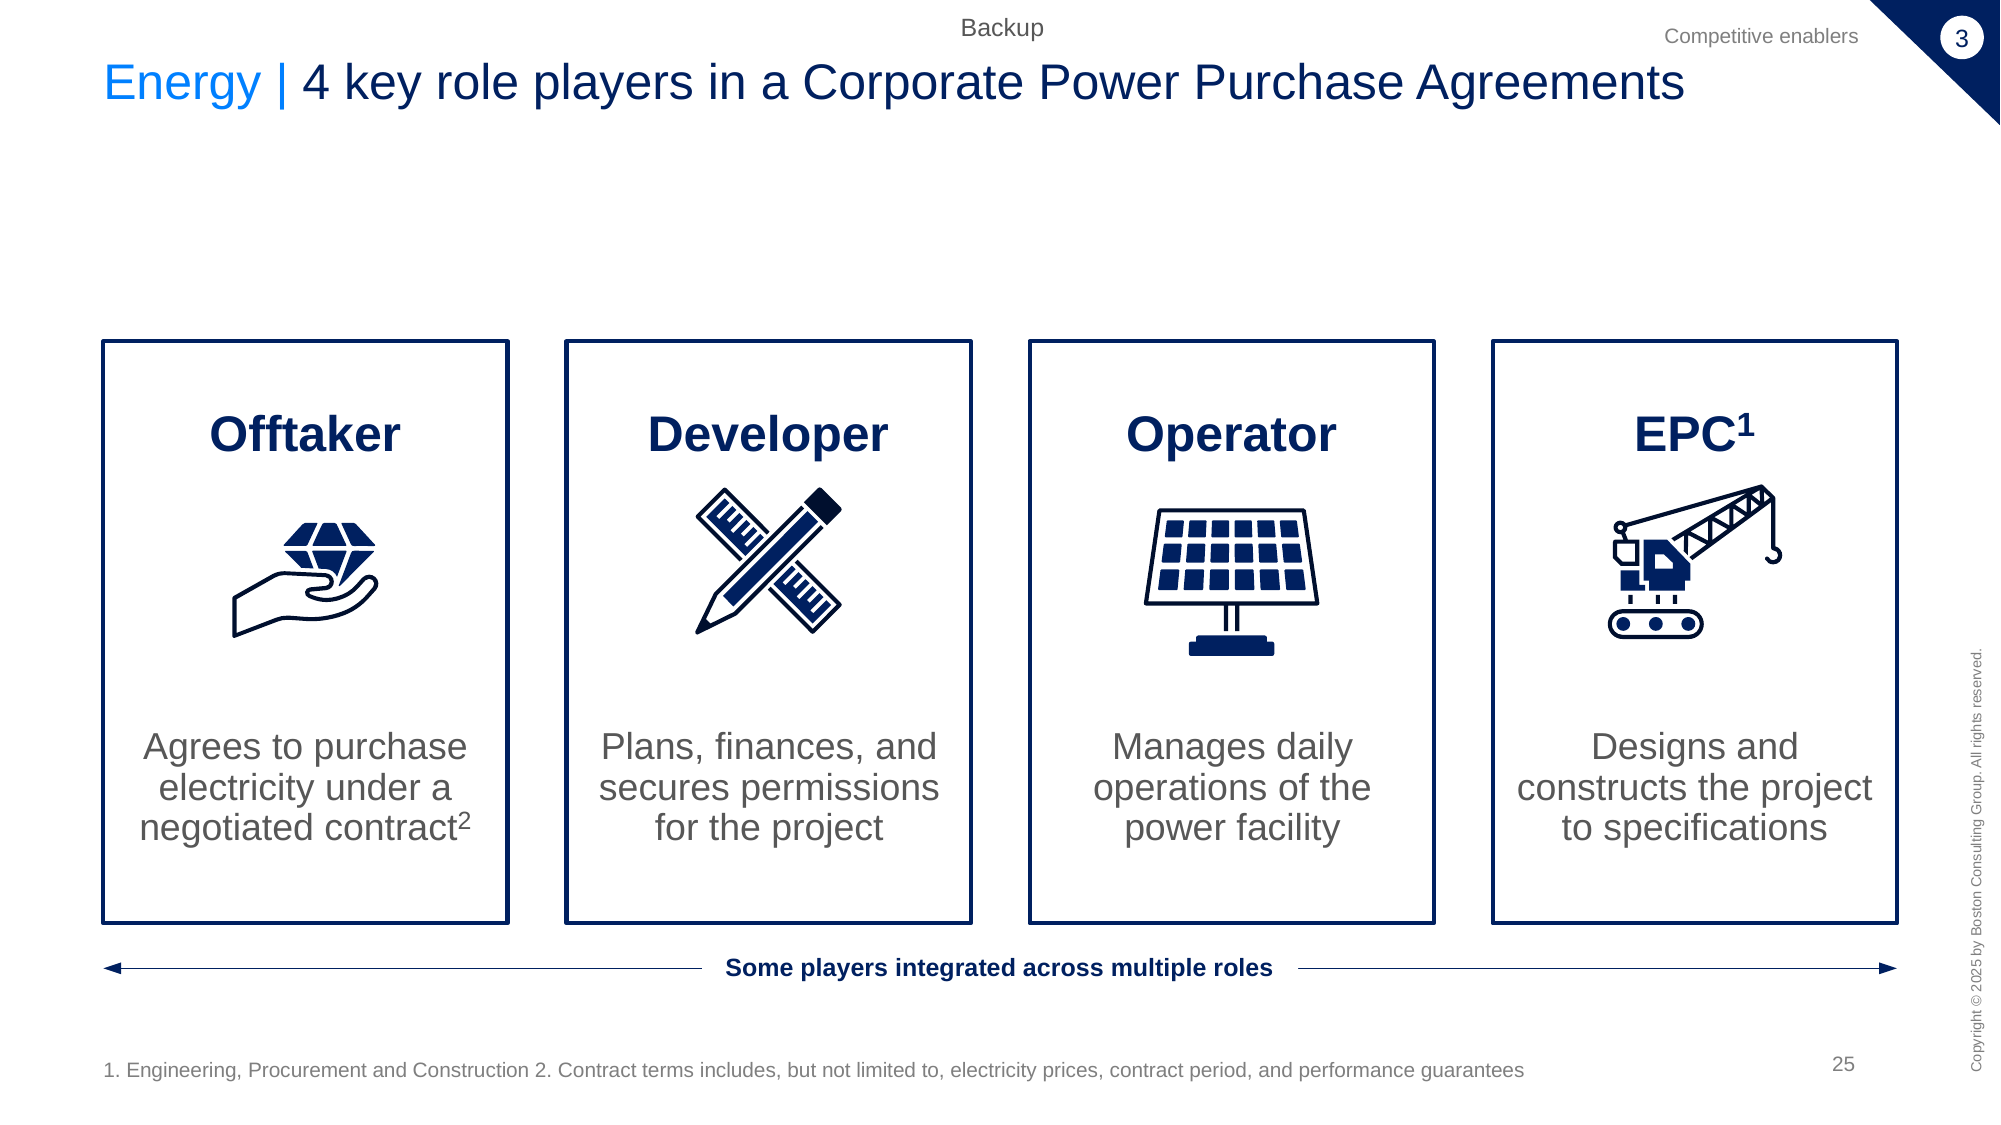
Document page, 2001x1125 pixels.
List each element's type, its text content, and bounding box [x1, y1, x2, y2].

text_box [1628, 594, 1633, 604]
text_box Agrees to purchase electricity under a negotiated contract2 [117, 691, 494, 886]
text_box [706, 498, 764, 557]
text_box [283, 522, 318, 546]
text_box [695, 487, 770, 562]
text_box Developer [566, 341, 971, 924]
text_box 1. Engineering, Procurement and Construction 2. Contract terms includes, but not limited to, electricity prices, contract period, and performance guarantees [103, 1059, 1585, 1082]
text_box [285, 550, 314, 569]
text_box Competitive enablers [1664, 14, 1881, 56]
text_box [1655, 594, 1660, 604]
text_box [695, 505, 824, 635]
text_box [1143, 508, 1320, 632]
text_box [773, 565, 832, 624]
text_box [338, 550, 374, 587]
text_box [1869, 0, 2000, 126]
text_box Operator [1029, 341, 1434, 924]
text_box [312, 522, 347, 546]
text_box [1612, 484, 1783, 566]
text_box [1620, 570, 1646, 591]
text_box [312, 550, 347, 577]
text_box Plans, finances, and secures permissions for the project [581, 691, 958, 886]
text_box [722, 511, 819, 607]
text_box 3 [1940, 15, 1984, 60]
text_box [1607, 609, 1704, 640]
text_box Offtaker [103, 341, 508, 924]
text_box [1672, 594, 1678, 604]
text_box EPC1 [1492, 341, 1897, 924]
text_box Some players integrated across multiple roles [702, 954, 1299, 982]
text_box [1188, 635, 1275, 656]
text_box [341, 522, 376, 547]
text_box Designs and constructs the project to specifications [1506, 691, 1884, 886]
text_box [1643, 539, 1691, 591]
text_box Manages daily operations of the power facility [1044, 691, 1421, 886]
text_box [767, 559, 842, 634]
text_box [232, 571, 379, 638]
picture [857, 0, 1144, 58]
title Energy | 4 key role players in a Corporate Power Purchase Agreements [103, 55, 1897, 111]
text_box [803, 487, 842, 526]
